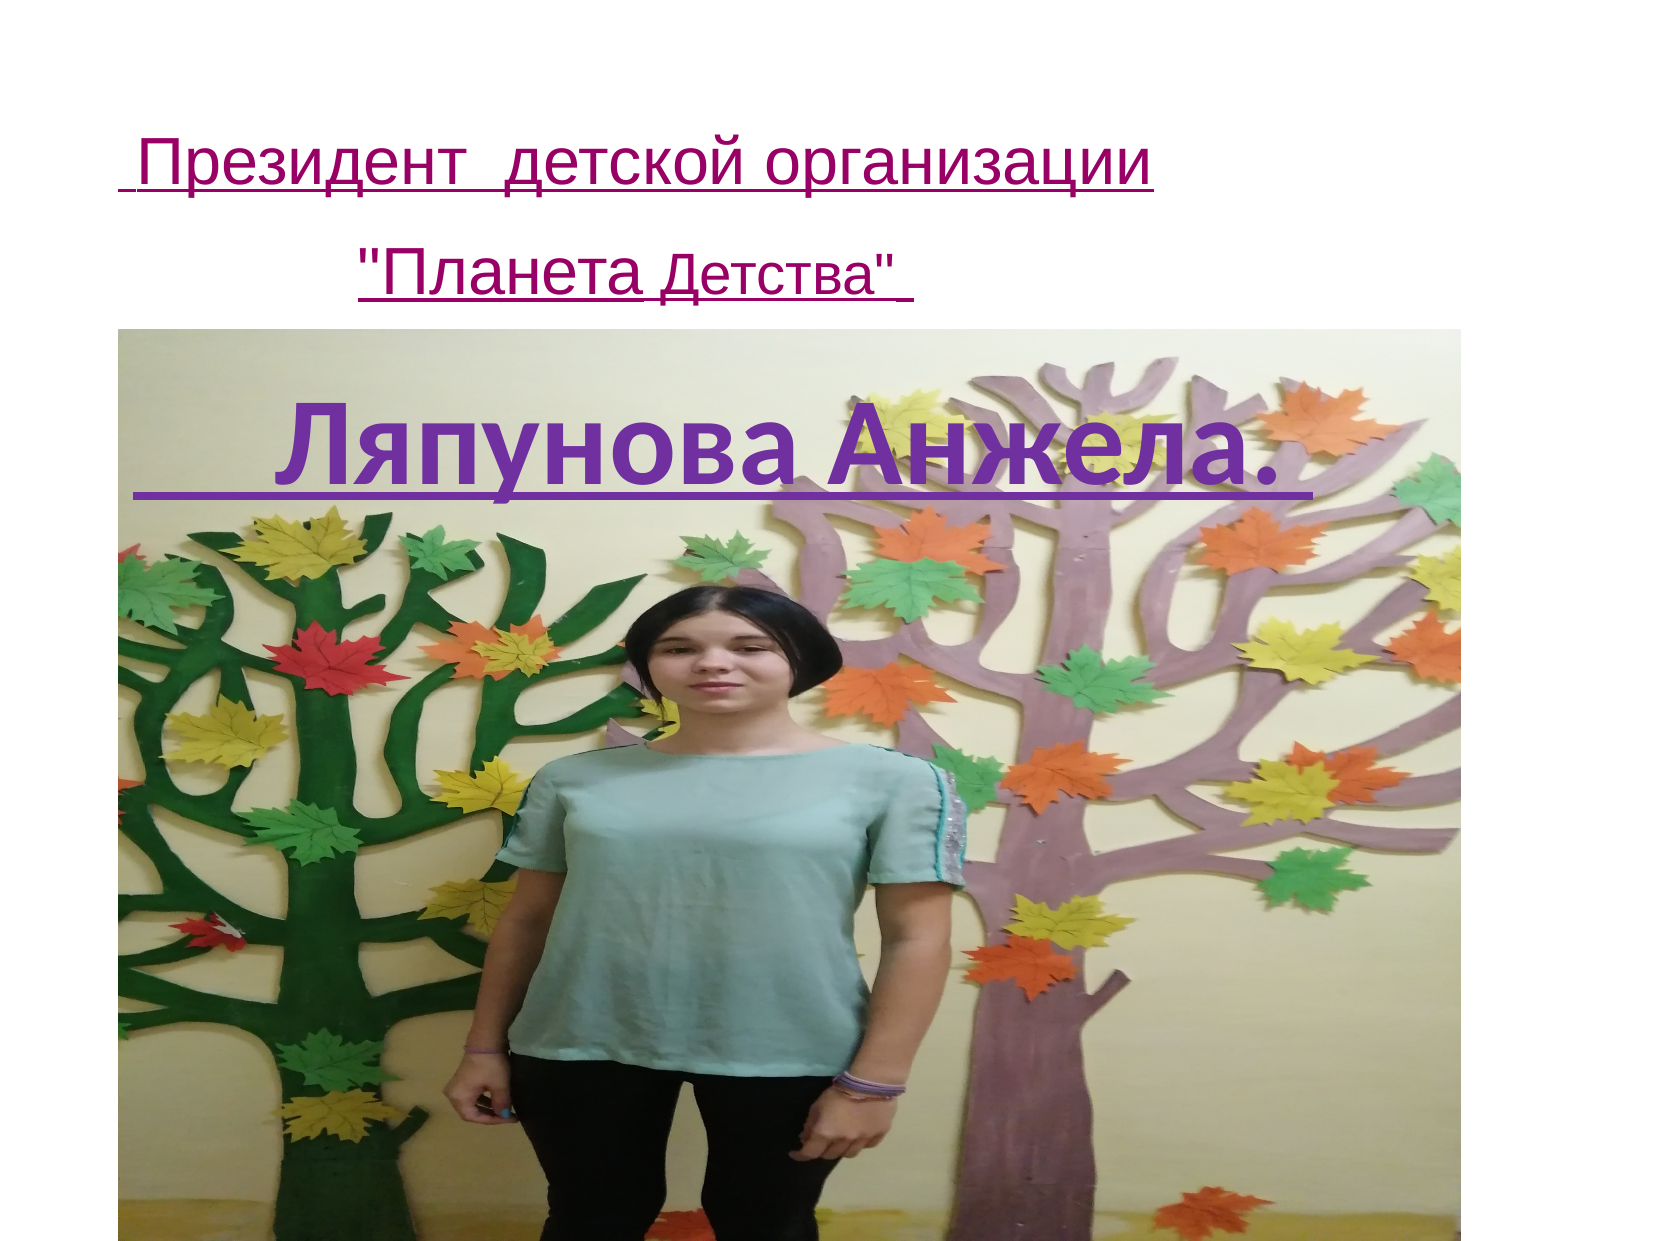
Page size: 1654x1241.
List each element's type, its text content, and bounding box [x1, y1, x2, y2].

picture [118, 329, 1461, 351]
list Президент детской организации "Планета Детства" [118, 118, 1565, 1241]
text_box Ляпунова Анжела. [118, 351, 1525, 519]
picture [118, 519, 1461, 1241]
